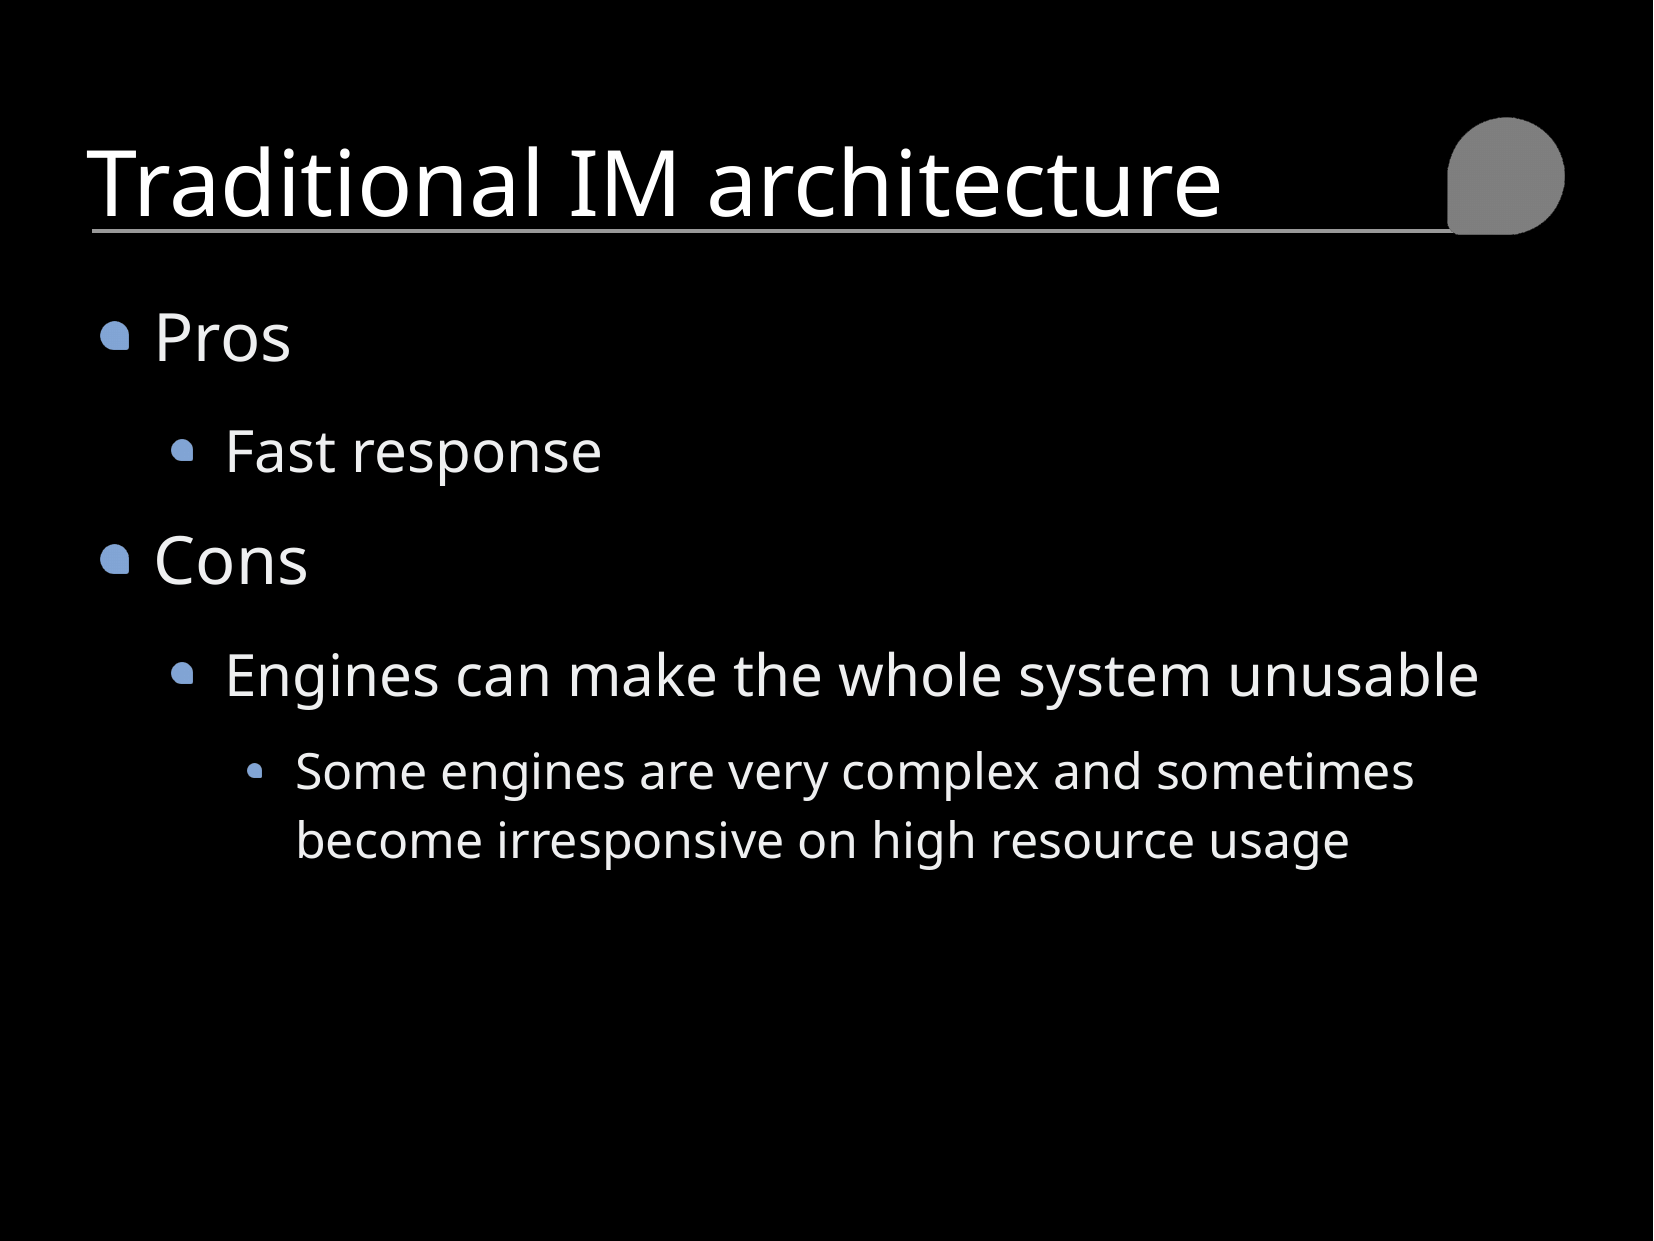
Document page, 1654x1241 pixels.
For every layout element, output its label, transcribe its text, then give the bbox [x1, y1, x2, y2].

title Traditional IM architecture [86, 112, 1575, 249]
list Pros Fast response Cons Engines can make the whole system unusable Some engines are very complex and sometimes become irresponsive on high resource usage [82, 290, 1571, 1010]
